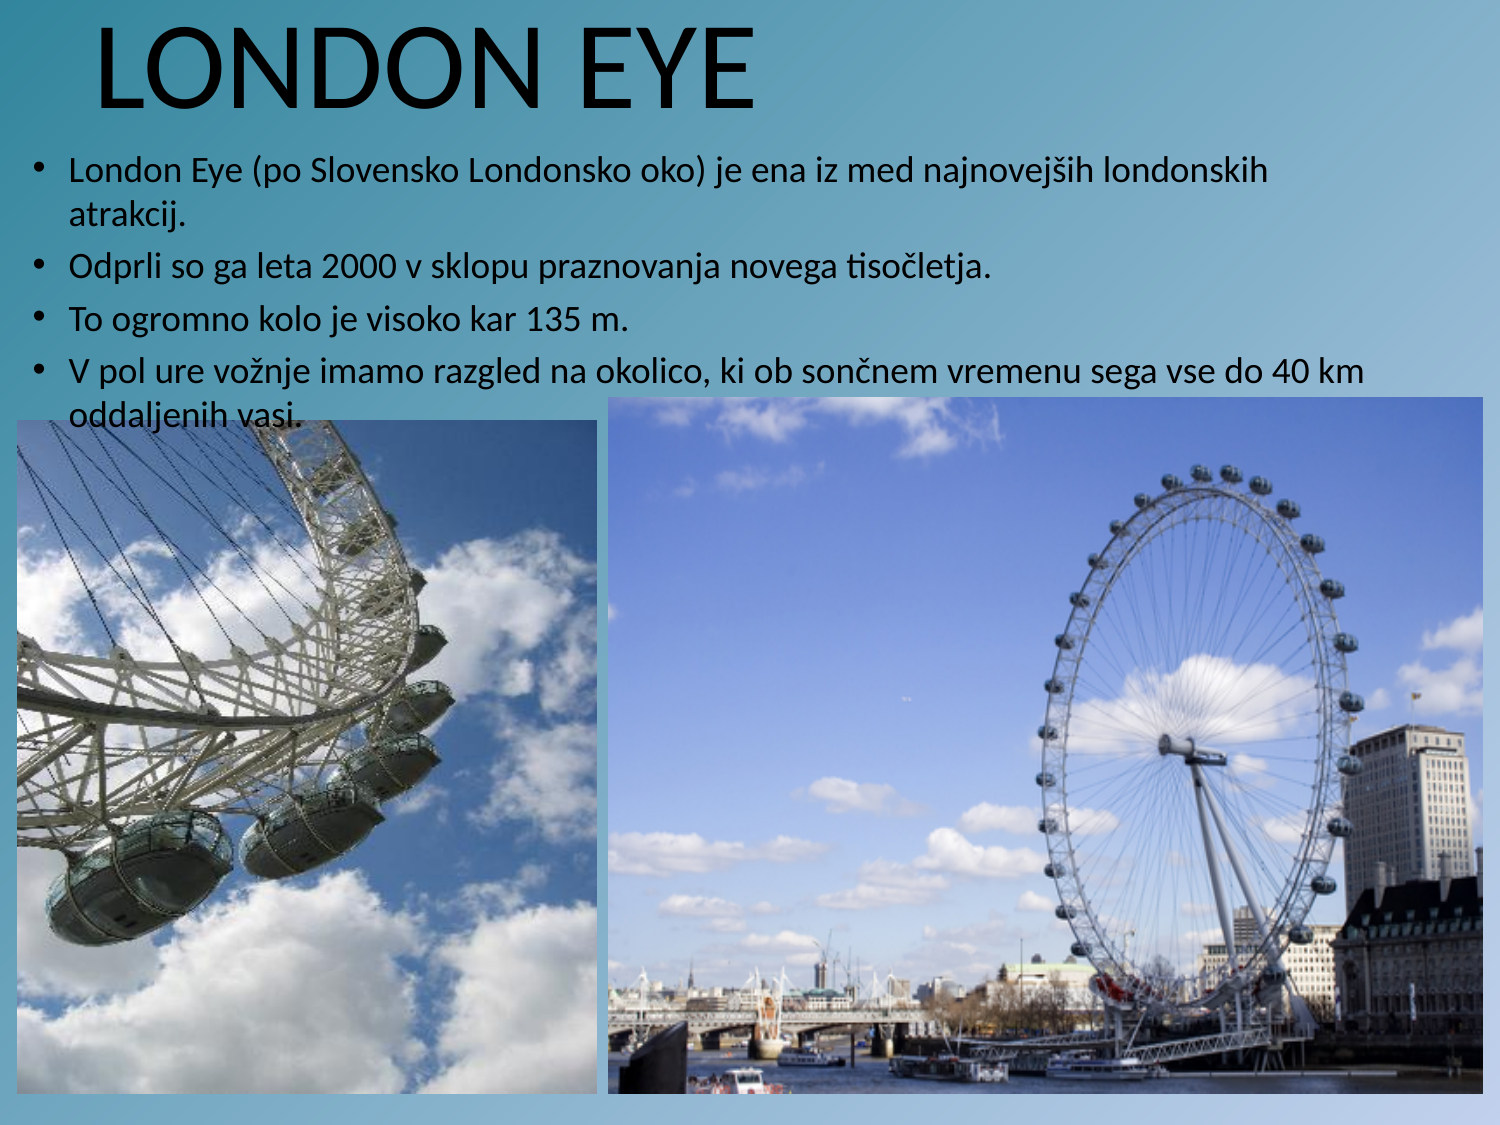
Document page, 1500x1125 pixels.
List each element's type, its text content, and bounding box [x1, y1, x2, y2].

picture [17, 445, 597, 1094]
picture [608, 397, 1483, 1094]
title LONDON EYE [0, 0, 853, 145]
list London Eye (po Slovensko Londonsko oko) je ena iz med najnovejših londonskih atrakcij. Odprli so ga leta 2000 v sklopu praznovanja novega tisočletja. To ogromno kolo je visoko kar 135 m. V pol ure vožnje imamo razgled na okolico, ki ob sončnem vremenu sega vse do 40 km oddaljenih vasi. [17, 137, 1390, 445]
